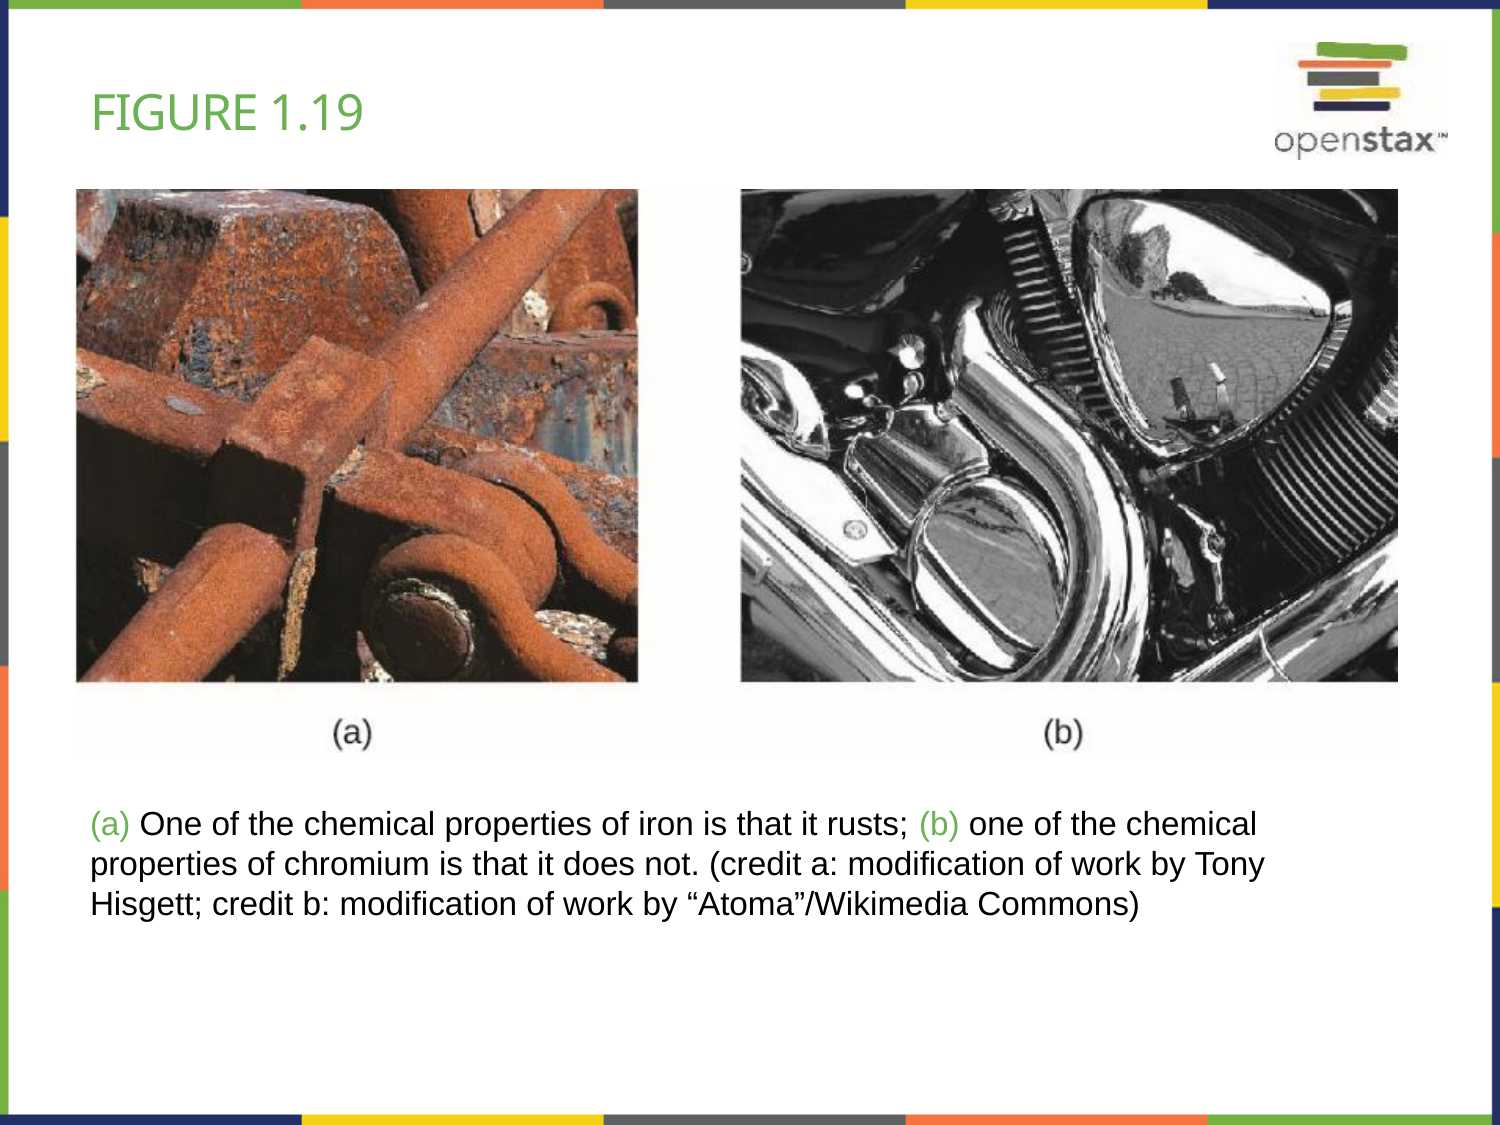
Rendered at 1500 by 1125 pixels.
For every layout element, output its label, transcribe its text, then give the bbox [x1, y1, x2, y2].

list (a) One of the chemical properties of iron is that it rusts; (b) one of the chemical properties of chromium is that it does not. (credit a: modification of work by Tony Hisgett; credit b: modification of work by “Atoma”/Wikimedia Commons) [75, 794, 1398, 986]
title Figure 1.19 [75, 39, 1398, 148]
picture [0, 0, 1500, 1125]
